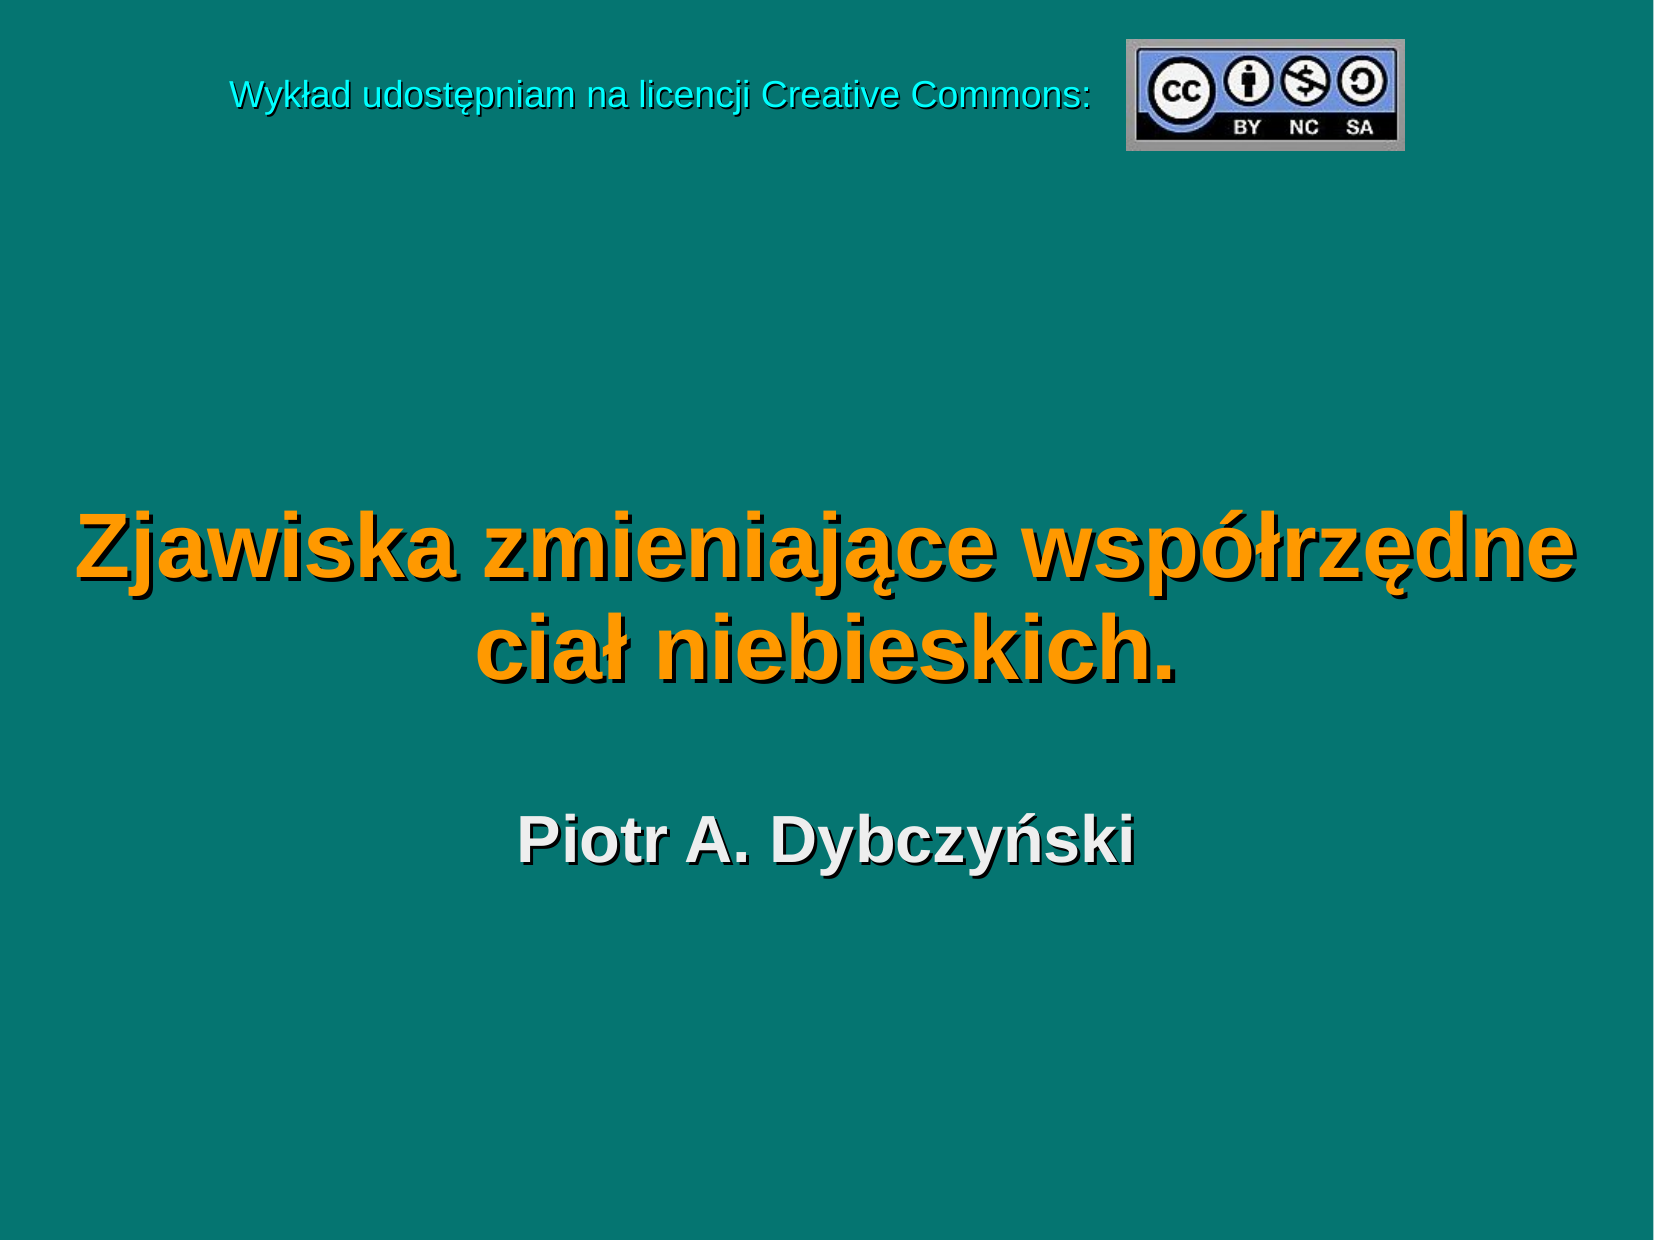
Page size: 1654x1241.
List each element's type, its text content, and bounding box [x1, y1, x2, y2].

text_box Wykład udostępniam na licencji Creative Commons: [229, 48, 1126, 142]
title Zjawiska zmieniające współrzędne ciał niebieskich. Piotr A. Dybczyński [0, 494, 1654, 877]
picture [1126, 39, 1405, 151]
